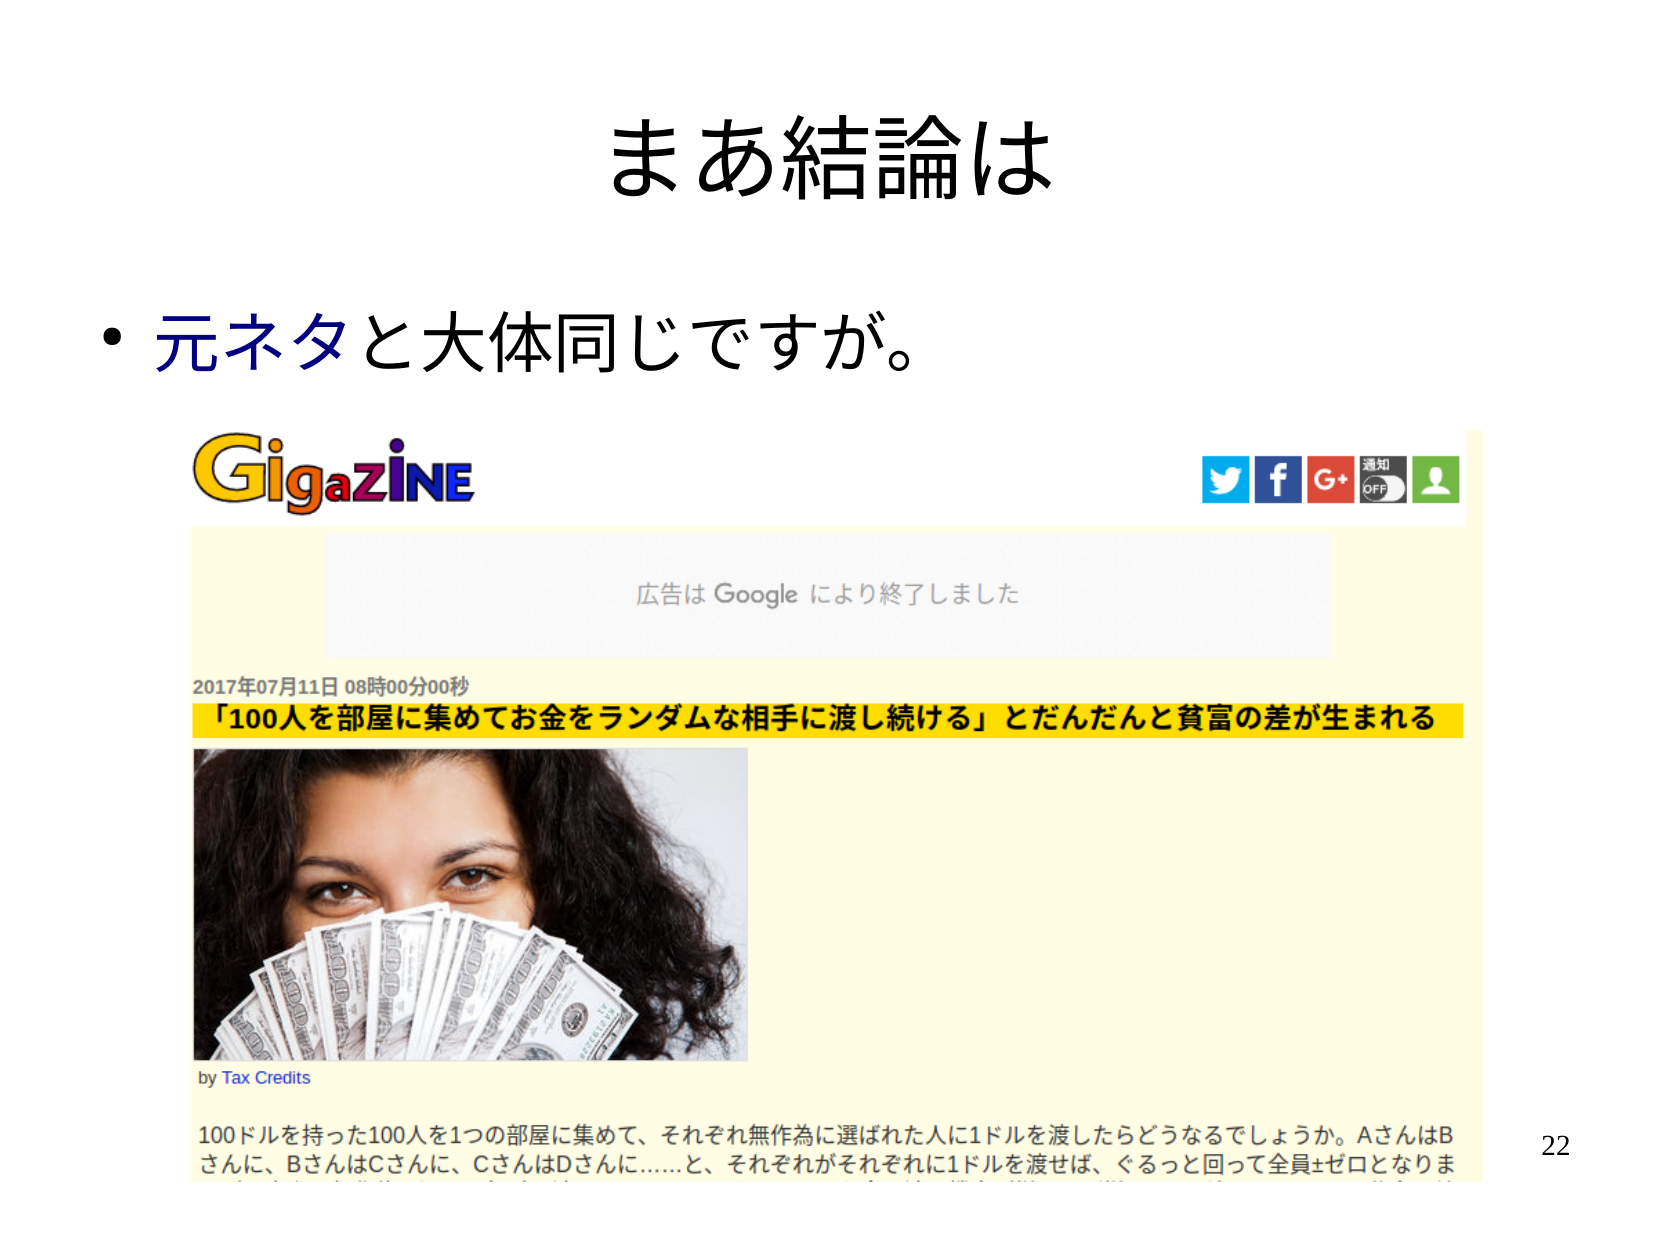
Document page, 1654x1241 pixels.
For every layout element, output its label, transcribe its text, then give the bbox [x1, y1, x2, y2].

list 元ネタと大体同じですが。 [82, 290, 1571, 1010]
title まあ結論は [82, 49, 1571, 257]
picture [190, 430, 1483, 1182]
